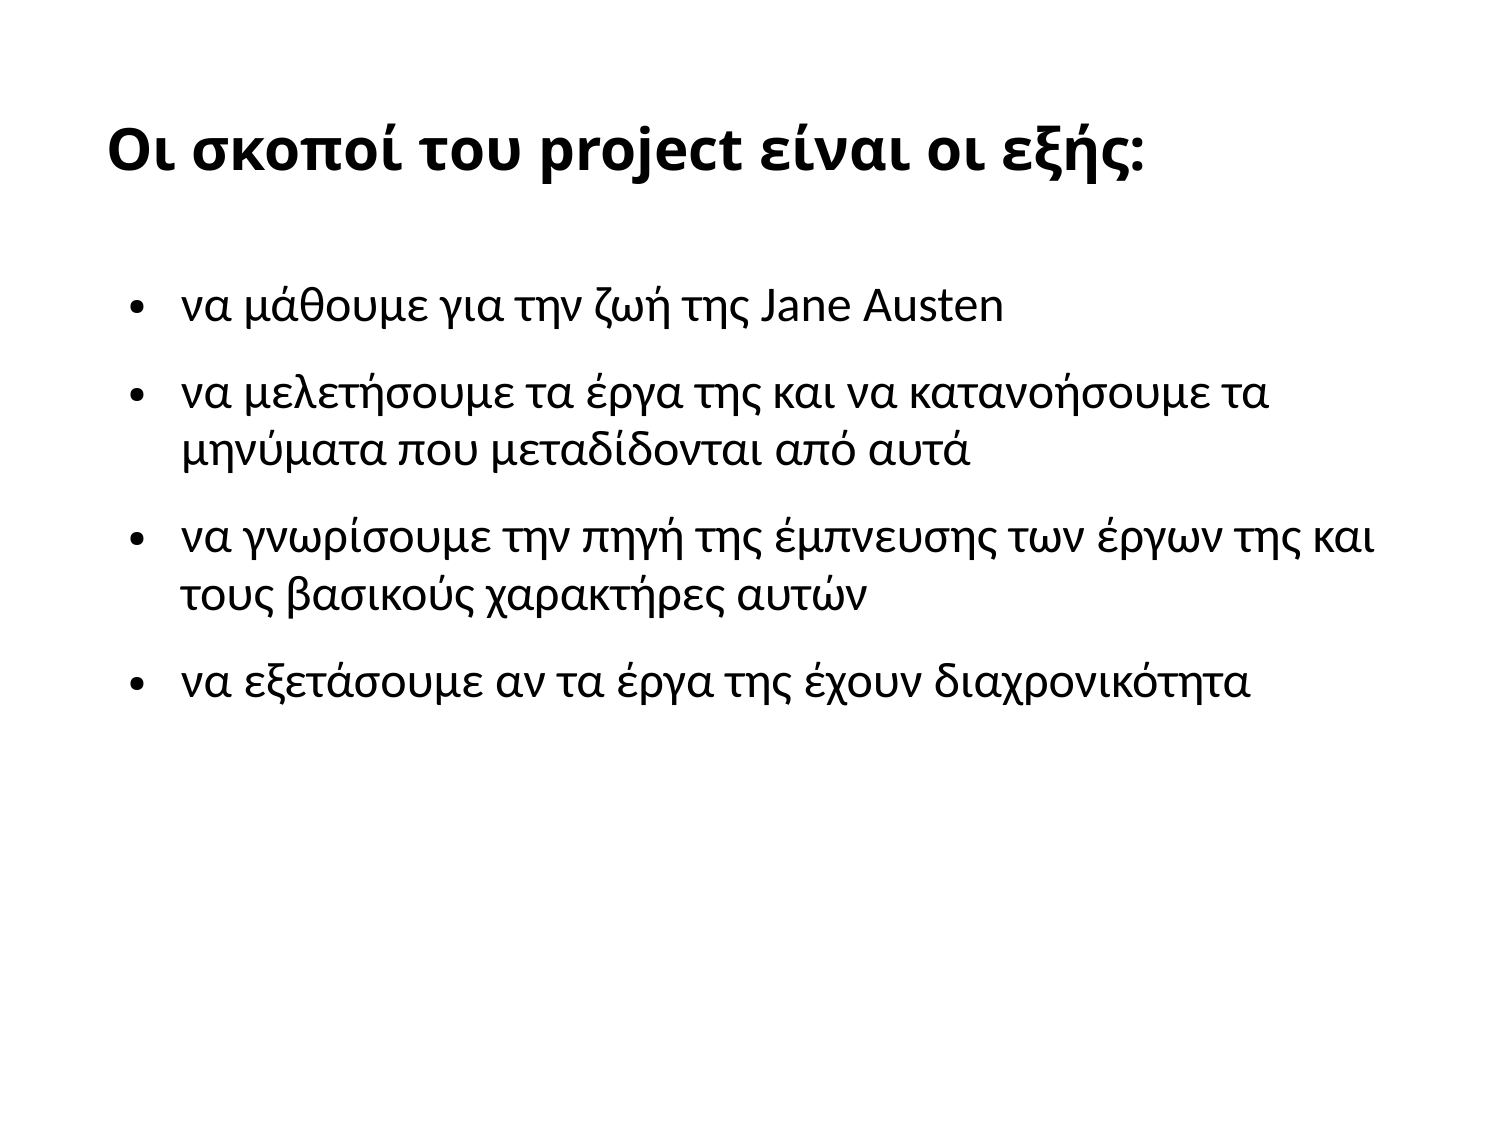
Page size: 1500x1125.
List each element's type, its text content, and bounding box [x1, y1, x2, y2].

title Οι σκοποί του project είναι οι εξής: [106, 47, 1323, 237]
list να μάθουμε για την ζωή της Jane Austen να μελετήσουμε τα έργα της και να κατανοήσουμε τα μηνύματα που μεταδίδονται από αυτά να γνωρίσουμε την πηγή της έμπνευσης των έργων της και τους βασικούς χαρακτήρες αυτών να εξετάσουμε αν τα έργα της έχουν διαχρονικότητα [35, 276, 1386, 1004]
